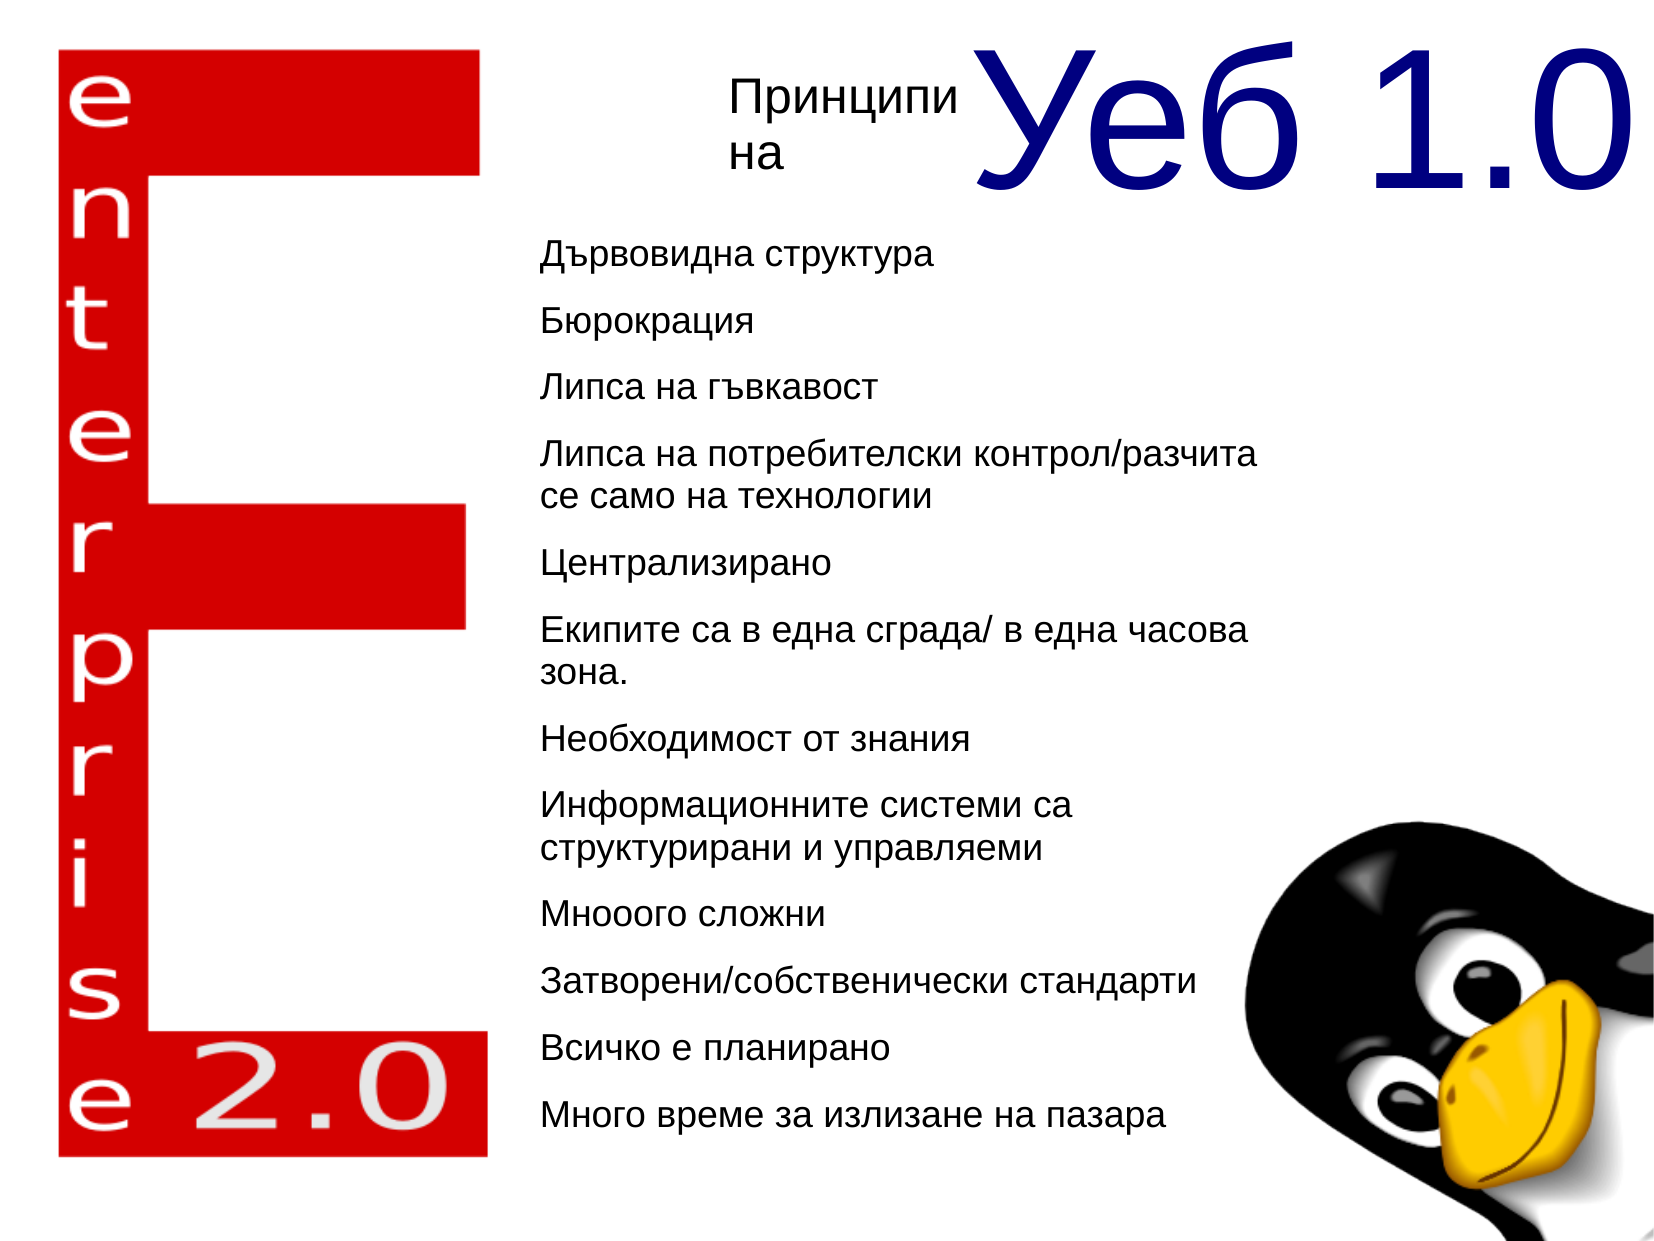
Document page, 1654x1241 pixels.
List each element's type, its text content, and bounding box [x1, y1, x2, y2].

text_box Уеб 1.0 [953, 0, 1654, 239]
picture [6, 5, 1654, 1241]
text_box Принципи на [714, 61, 953, 188]
text_box Дървовидна структура Бюрокрация Липса на гъвкавост Липса на потребителски контрол/разчита се само на технологии Централизирано Екипите са в една сграда/ в една часова зона. Необходимост от знания Информационните системи са структурирани и управляеми Мнооого сложни Затворени/собственически стандарти Всичко е планирано Много време за излизане на пазара [525, 225, 1313, 1143]
